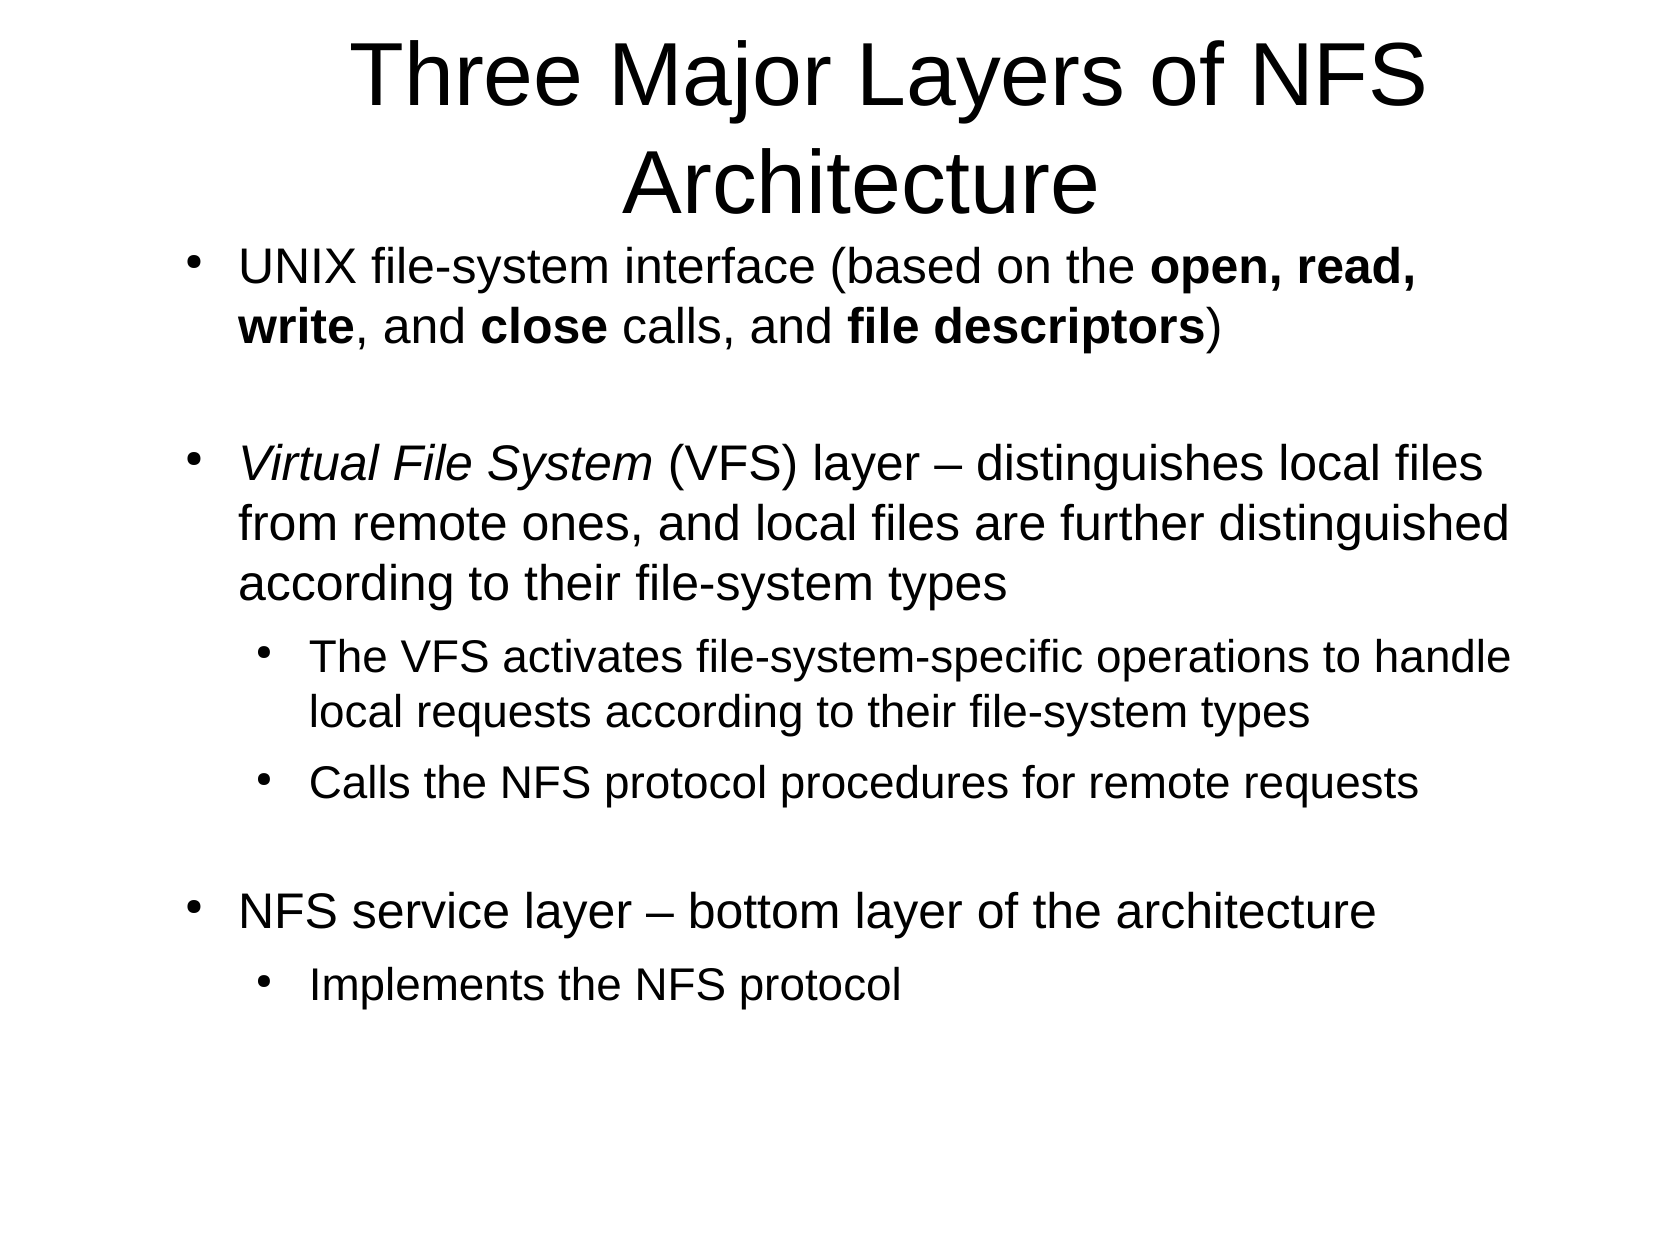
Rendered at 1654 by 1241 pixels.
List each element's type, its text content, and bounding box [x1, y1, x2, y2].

list UNIX file-system interface (based on the open, read, write, and close calls, and file descriptors) Virtual File System (VFS) layer – distinguishes local files from remote ones, and local files are further distinguished according to their file-system types The VFS activates file-system-specific operations to handle local requests according to their file-system types Calls the NFS protocol procedures for remote requests NFS service layer – bottom layer of the architecture Implements the NFS protocol [145, 222, 1547, 1043]
title Three Major Layers of NFS Architecture [145, 5, 1601, 242]
